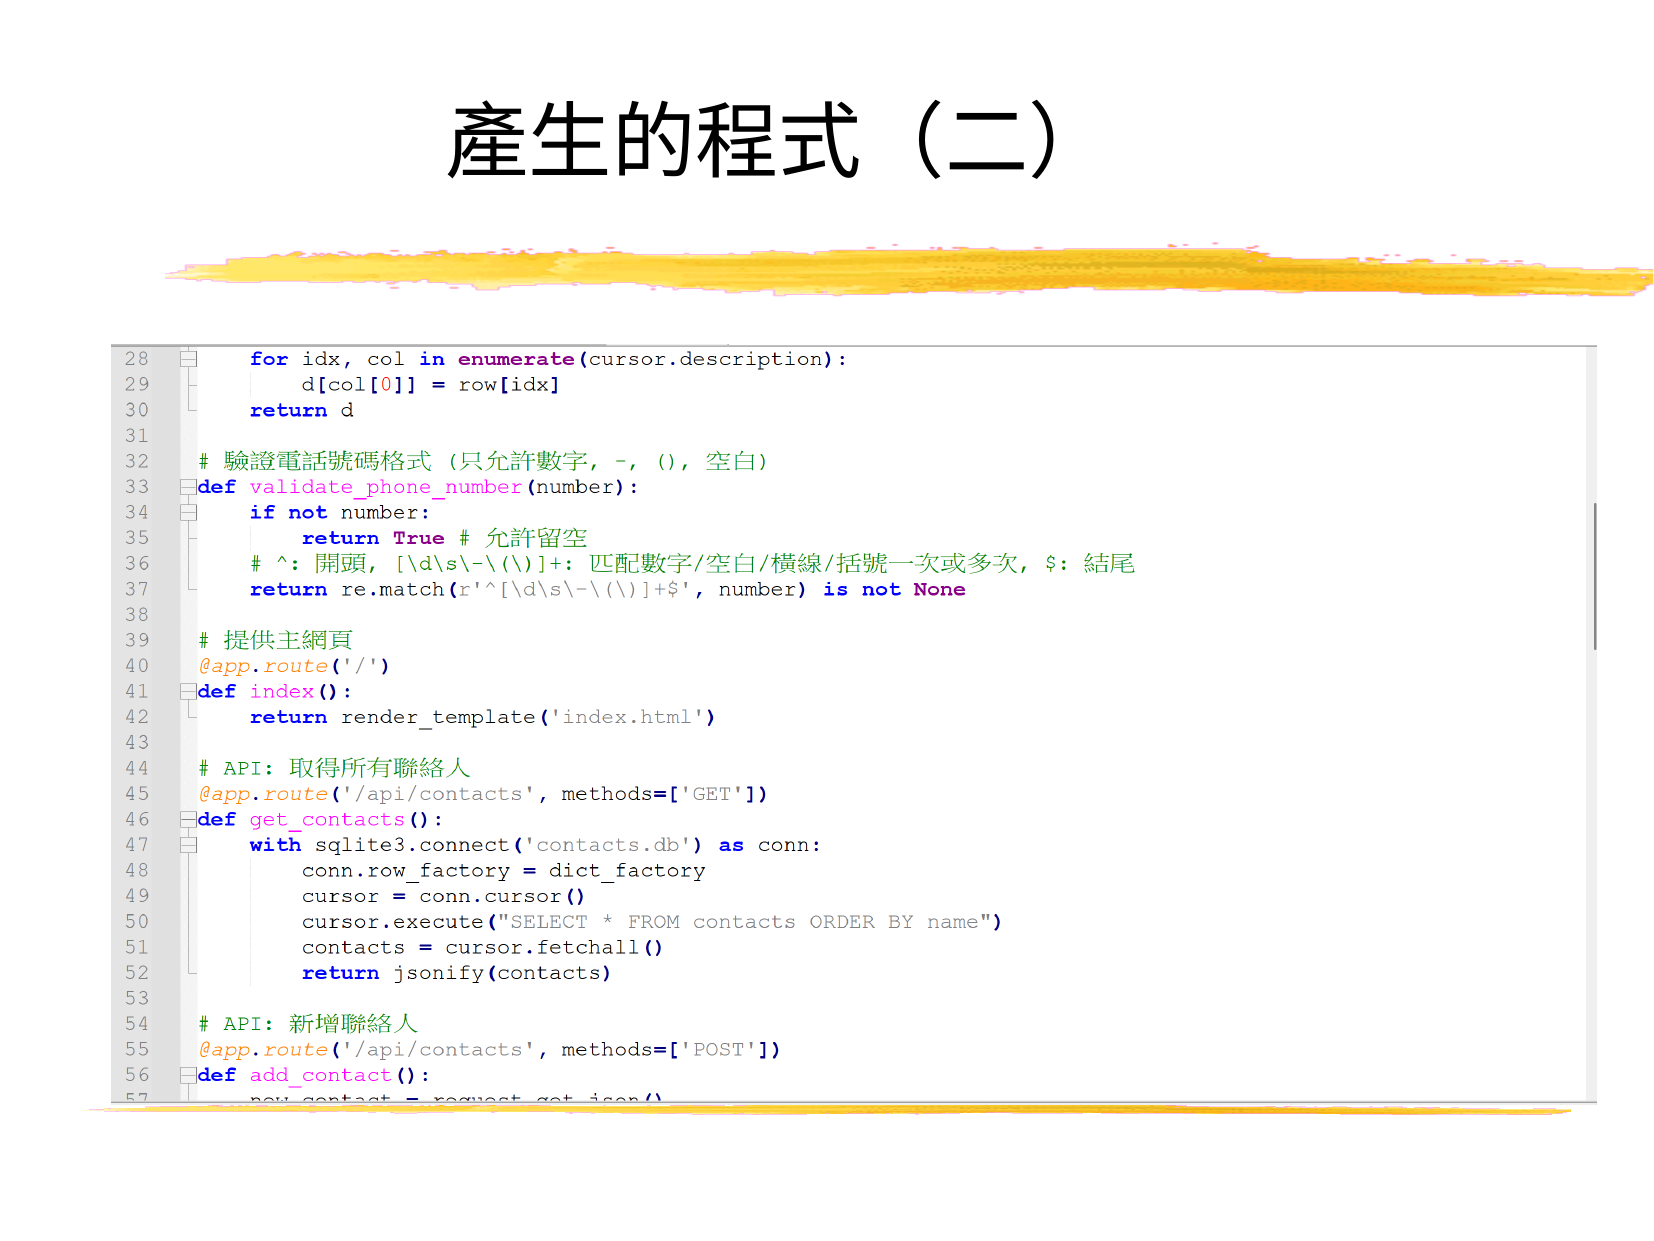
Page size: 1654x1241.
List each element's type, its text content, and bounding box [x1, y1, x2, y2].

picture [165, 237, 1654, 308]
title 產生的程式（二） [76, 28, 1482, 235]
picture [82, 344, 1597, 1117]
